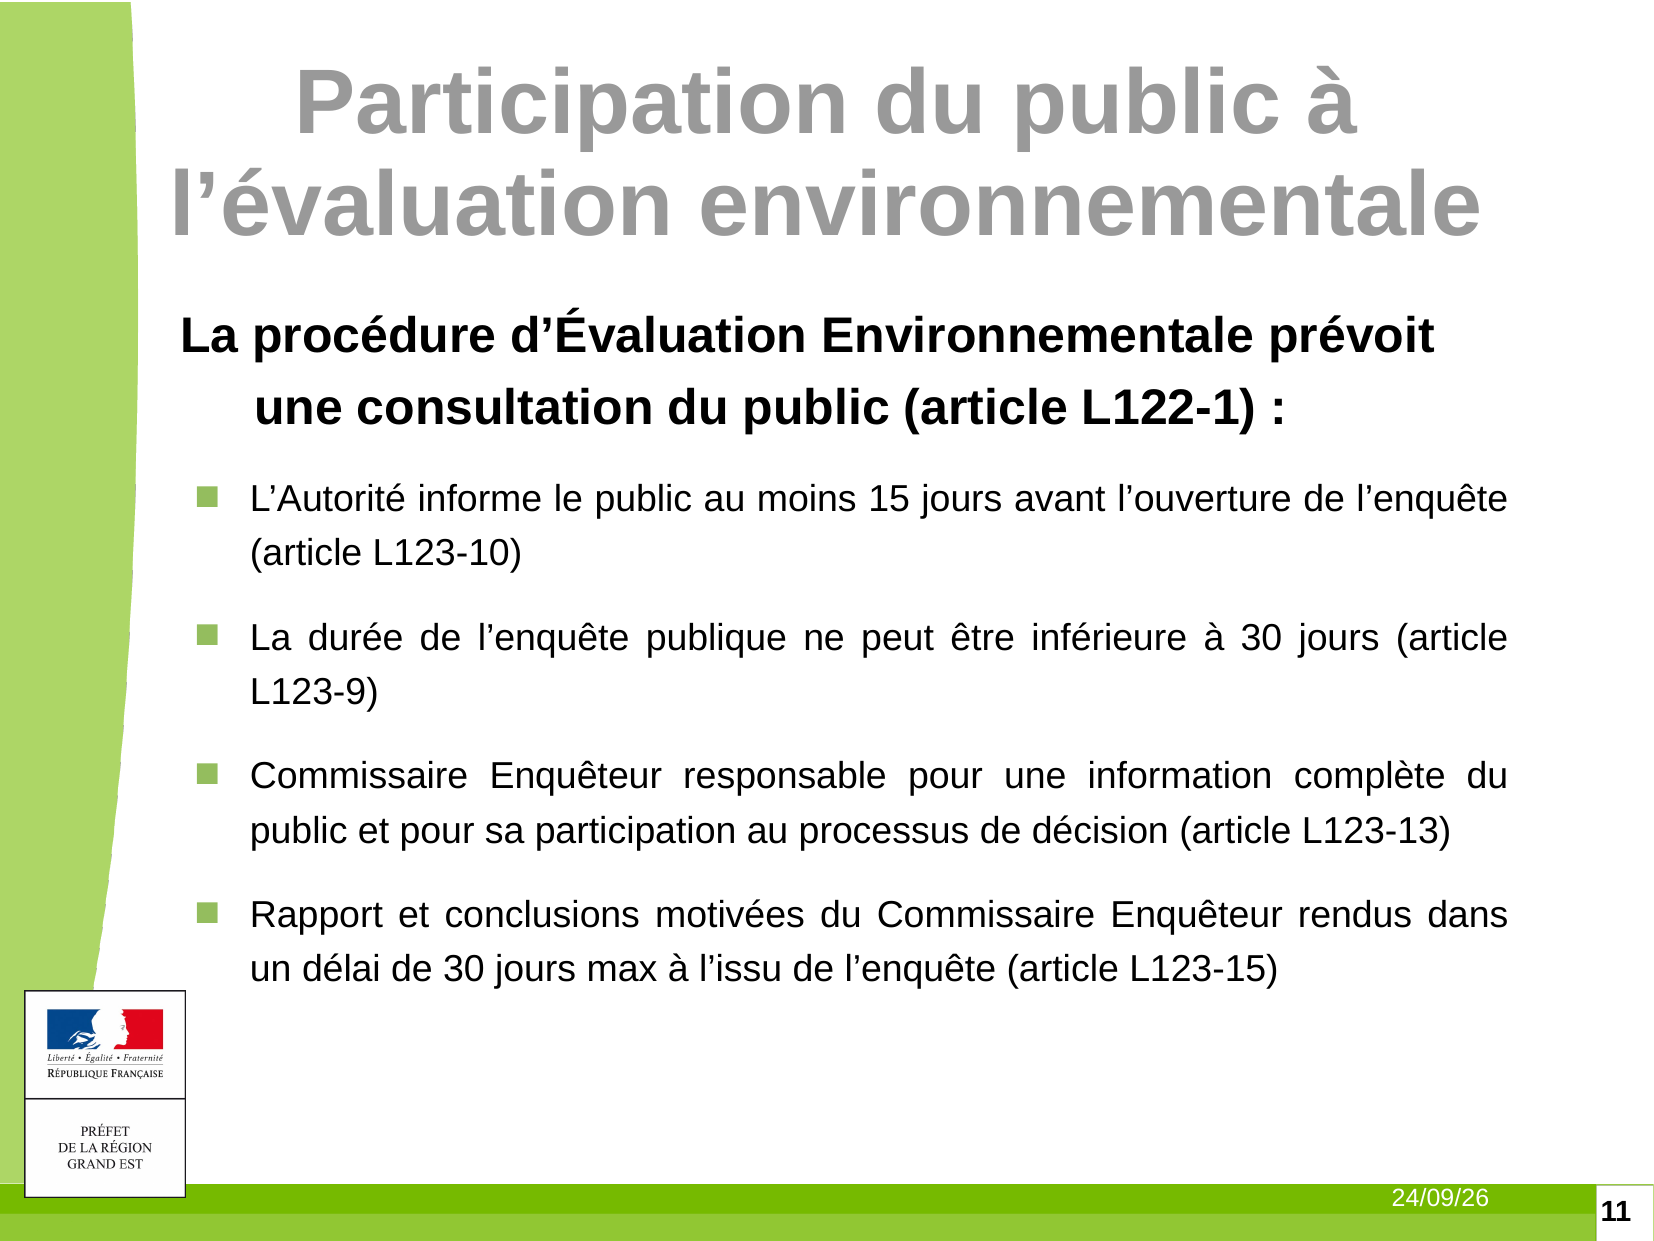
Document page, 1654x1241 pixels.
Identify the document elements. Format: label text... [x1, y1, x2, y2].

list La procédure d’Évaluation Environnementale prévoit une consultation du public (article L122-1) : L’Autorité informe le public au moins 15 jours avant l’ouverture de l’enquête (article L123-10) La durée de l’enquête publique ne peut être inférieure à 30 jours (article L123-9) Commissaire Enquêteur responsable pour une information complète du public et pour sa participation au processus de décision (article L123-13) Rapport et conclusions motivées du Commissaire Enquêteur rendus dans un délai de 30 jours max à l’issu de l’enquête (article L123-15) [179, 290, 1509, 1010]
picture [0, 2, 1654, 1241]
title Participation du public à l’évaluation environnementale [82, 49, 1571, 257]
